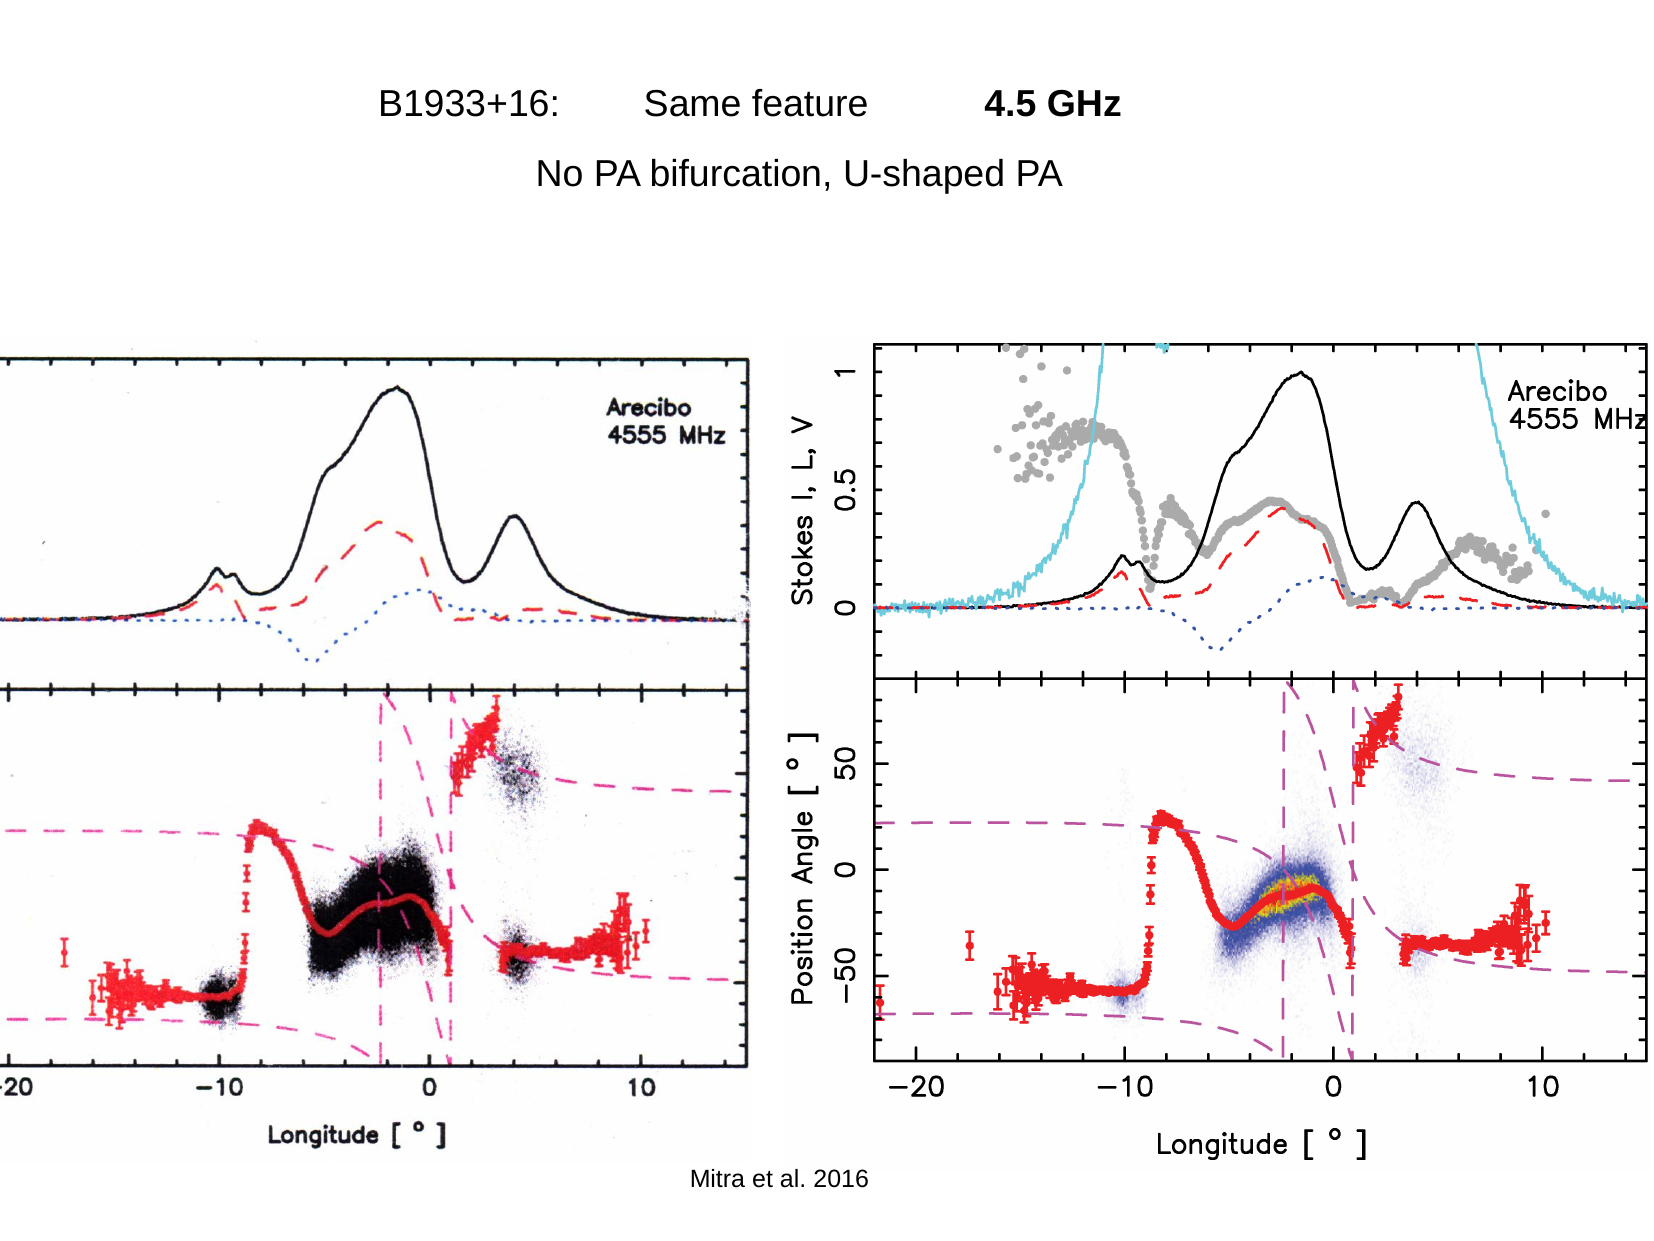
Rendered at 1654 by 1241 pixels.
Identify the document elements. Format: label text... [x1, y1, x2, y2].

text_box B1933+16: Same feature 4.5 GHz No PA bifurcation, U-shaped PA [363, 75, 1137, 202]
picture [782, 337, 1651, 1172]
text_box Mitra et al. 2016 [675, 1157, 885, 1201]
picture [0, 337, 751, 1163]
